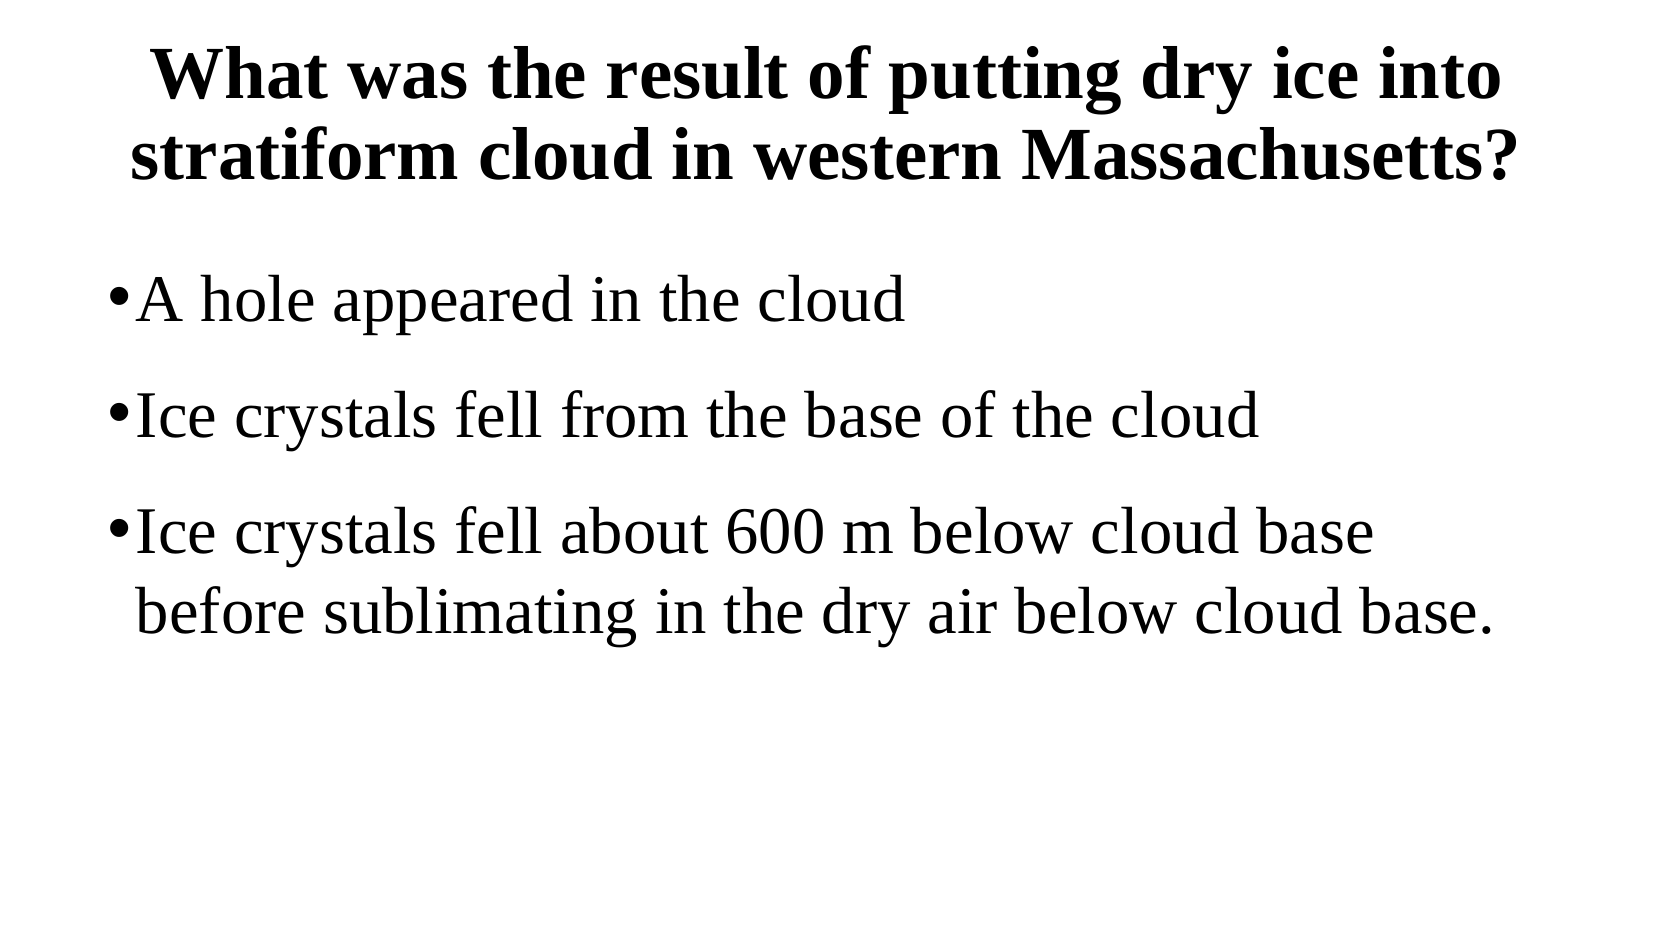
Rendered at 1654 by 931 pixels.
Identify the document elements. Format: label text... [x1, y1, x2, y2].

title What was the result of putting dry ice into stratiform cloud in western Massachusetts? [0, 0, 1654, 230]
list A hole appeared in the cloud Ice crystals fell from the base of the cloud Ice crystals fell about 600 m below cloud base before sublimating in the dry air below cloud base. [92, 247, 1593, 838]
